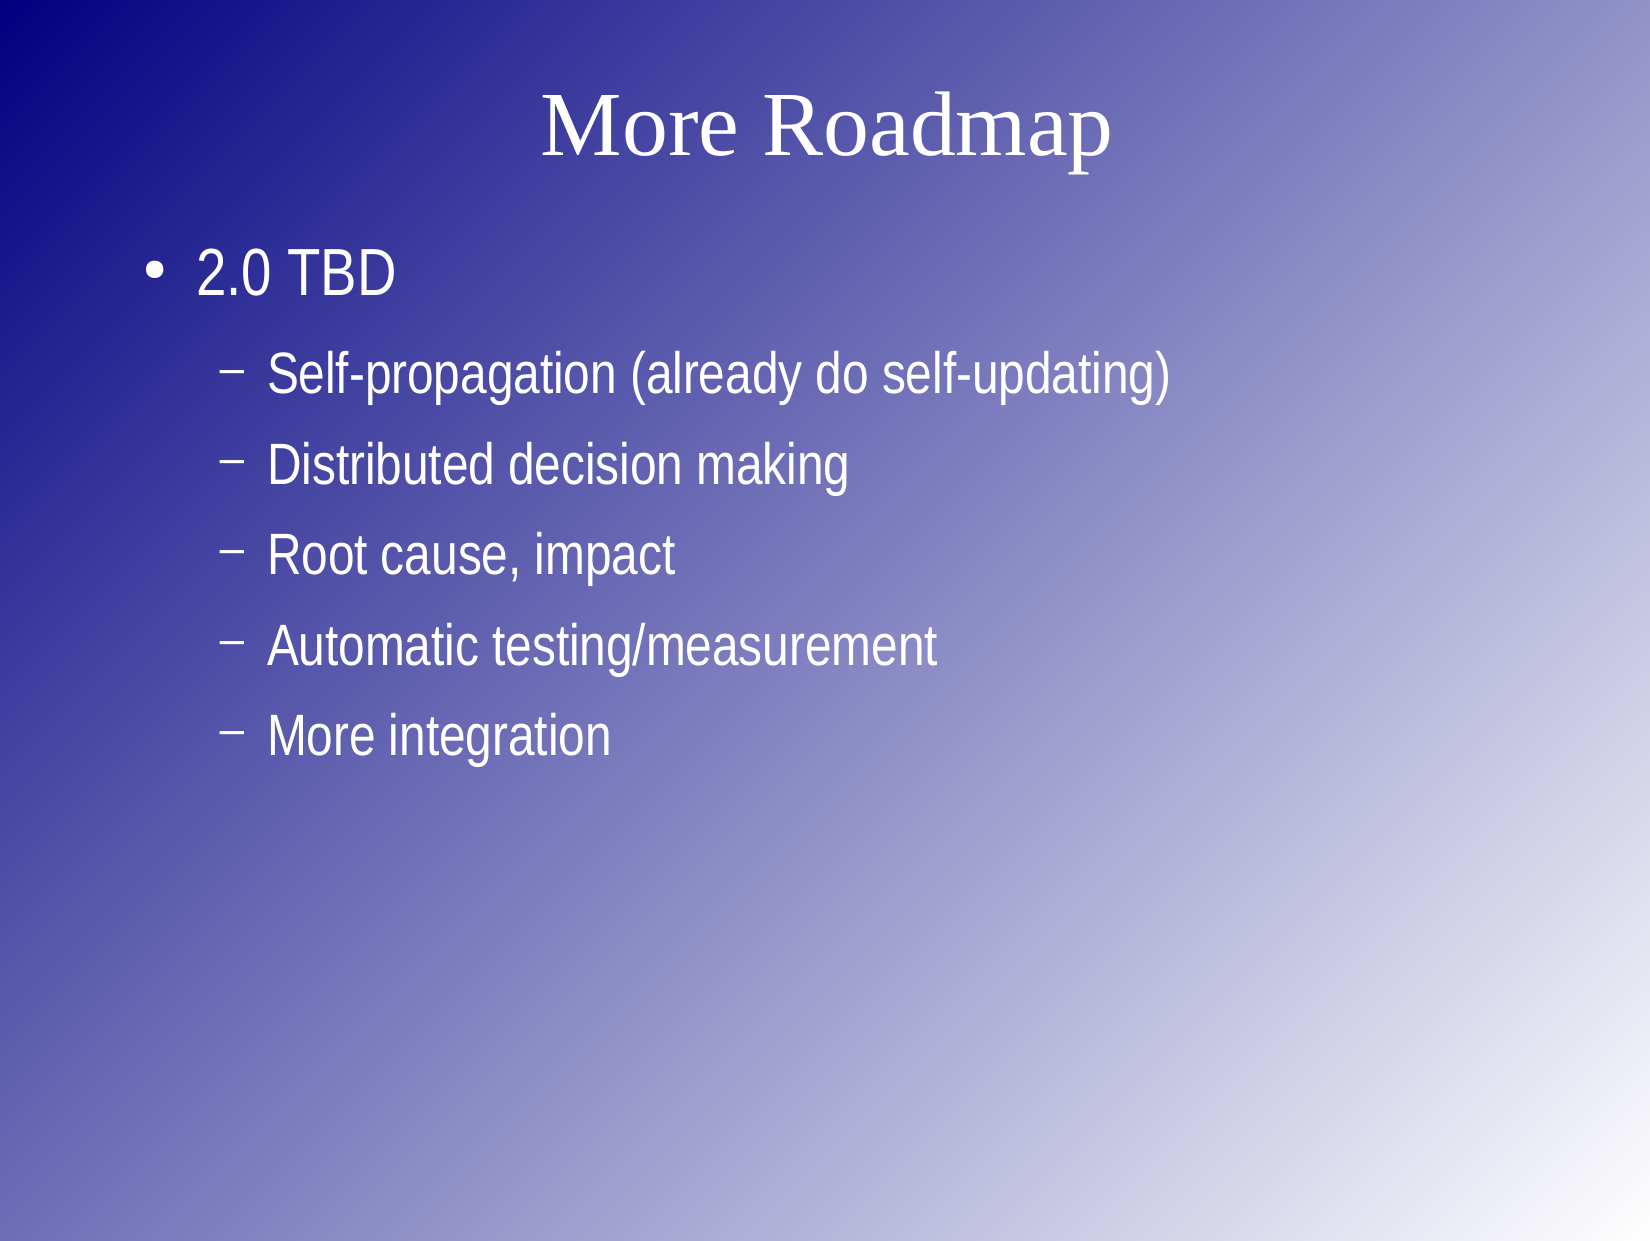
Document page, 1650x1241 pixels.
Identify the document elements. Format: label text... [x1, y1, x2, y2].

title More Roadmap [123, 27, 1533, 221]
list 2.0 TBD Self-propagation (already do self-updating) Distributed decision making Root cause, impact Automatic testing/measurement More integration [125, 233, 1535, 1000]
